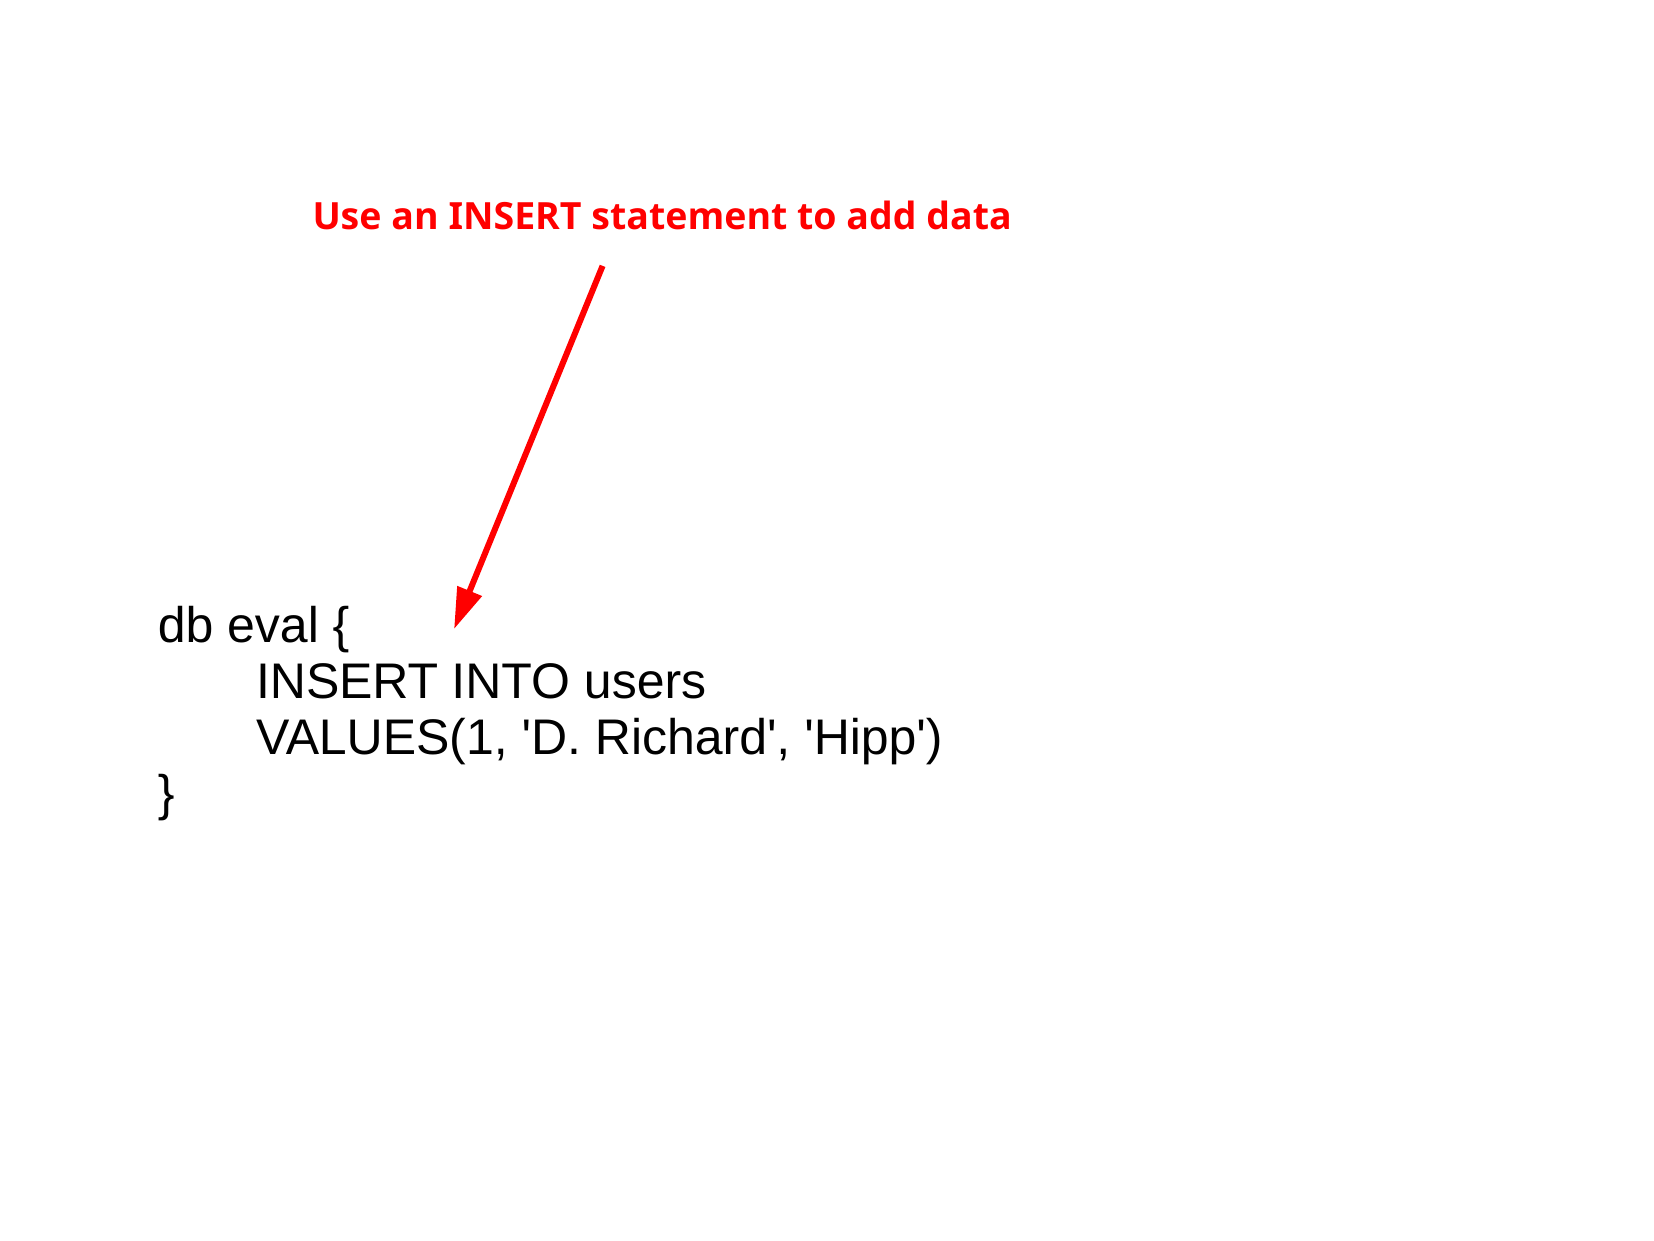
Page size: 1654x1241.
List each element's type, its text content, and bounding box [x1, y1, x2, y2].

text_box Use an INSERT statement to add data [297, 182, 1038, 254]
text_box db eval { INSERT INTO users VALUES(1, 'D. Richard', 'Hipp') } [143, 590, 958, 912]
